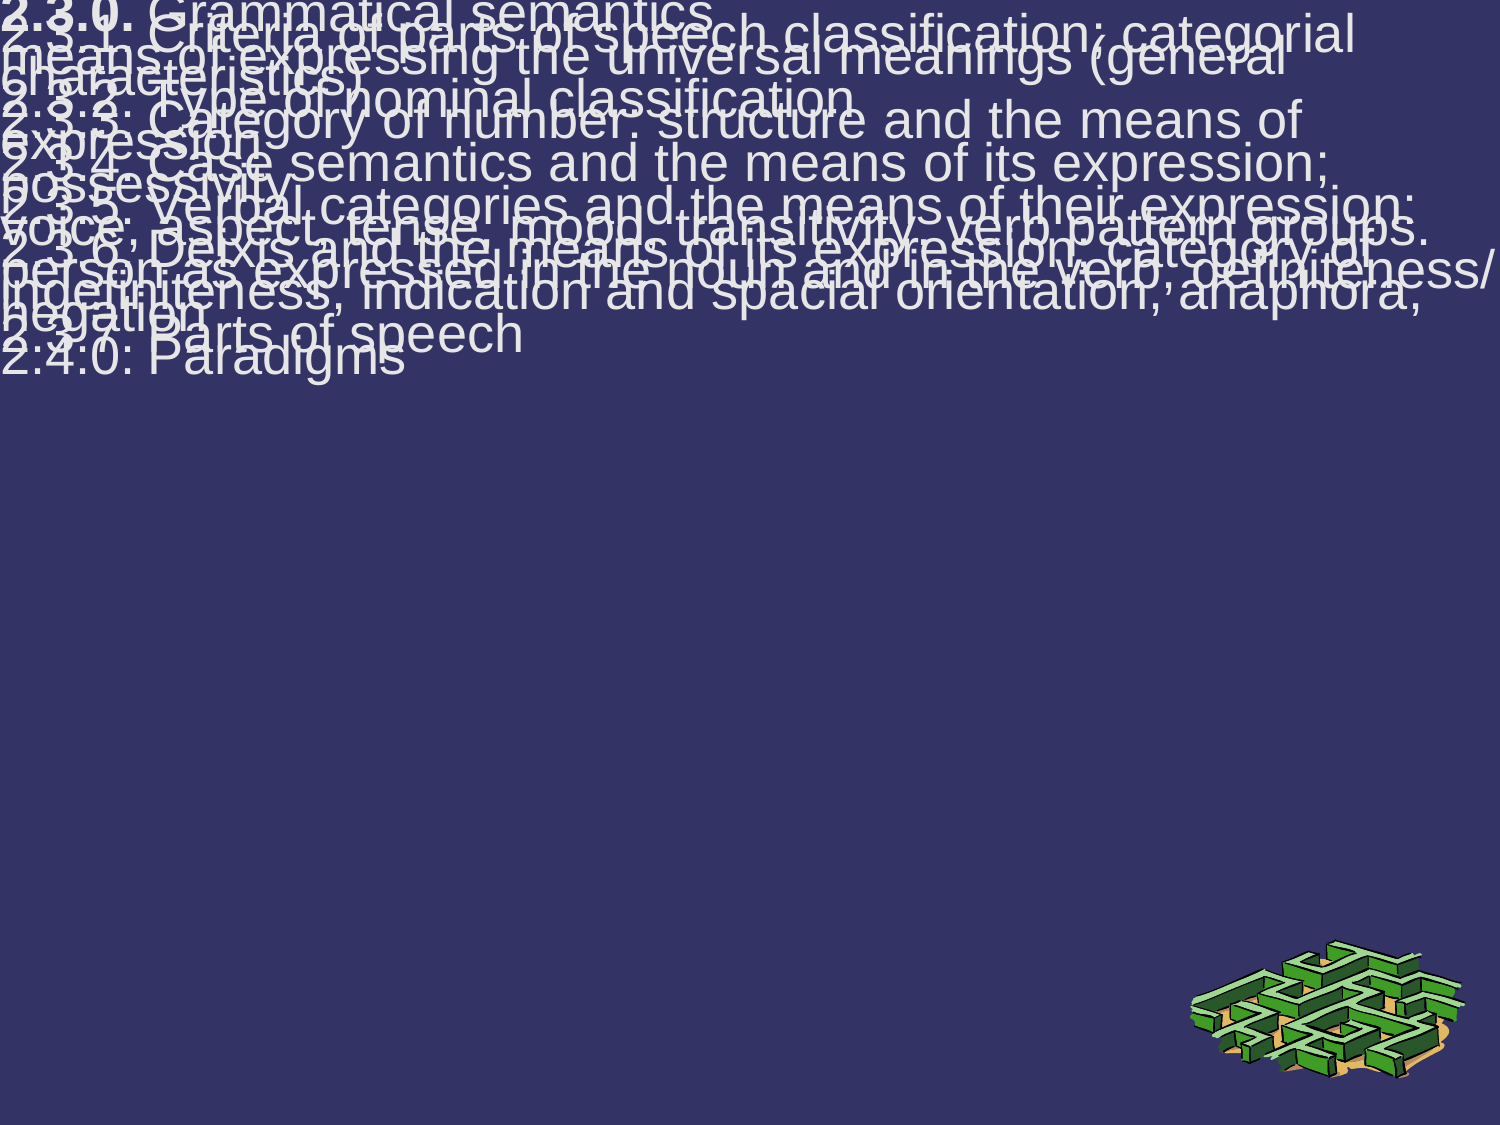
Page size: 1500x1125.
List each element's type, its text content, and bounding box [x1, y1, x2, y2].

list 2.3.0. Grammatical semantics 2.3.1. Criteria of parts of speech classification; categorial means of expressing the universal meanings (general characteristics) 2.3.2. Type of nominal classification 2.3.3. Category of number: structure and the means of expression 2.3.4. Case semantics and the means of its expression; possessivity 2.3.5. Verbal categories and the means of their expression: voice, aspect, tense, mood, transitivity, verb pattern groups. 2.3.6. Deixis and the means of its expression; category of person as expressed in the noun and in the verb, definiteness/indefiniteness, indication and spacial orientation, anaphora, negation 2.3.7. Parts of speech 2.4.0. Paradigms [0, 0, 1500, 1125]
